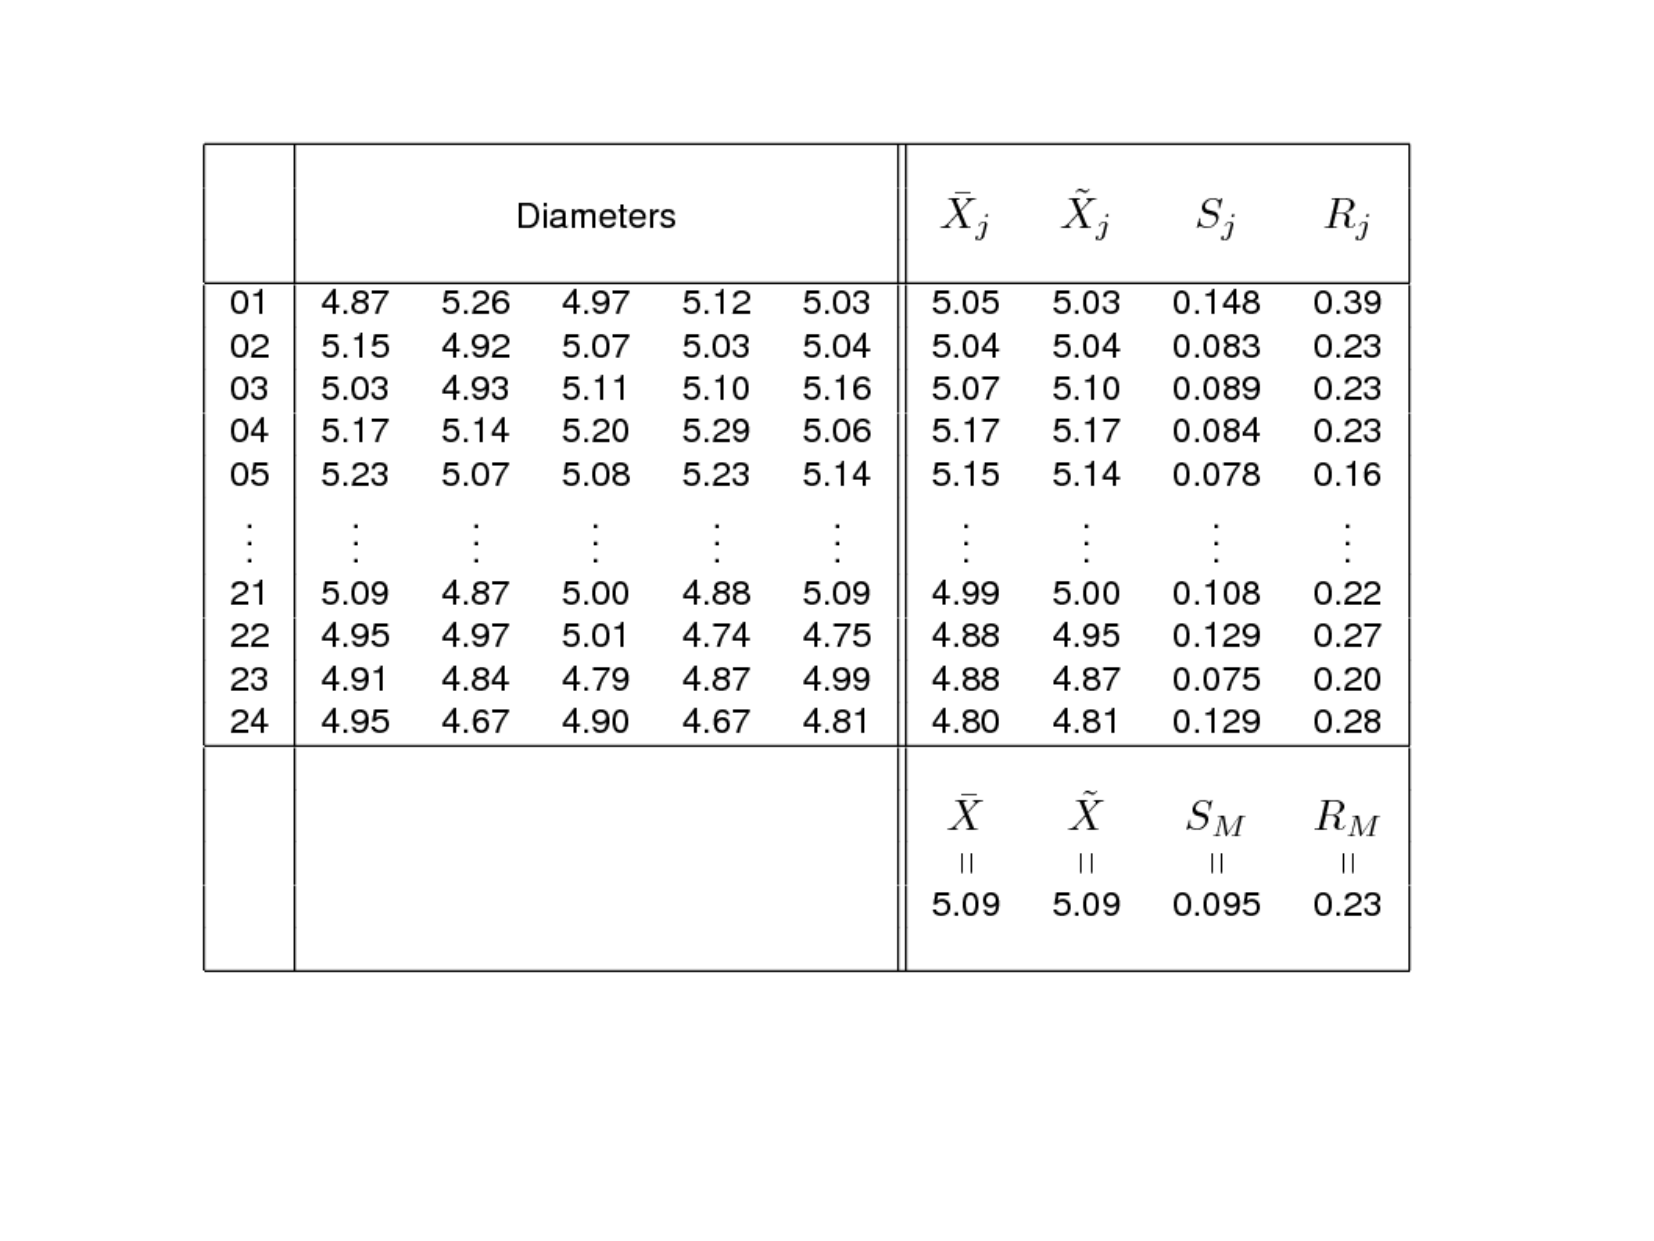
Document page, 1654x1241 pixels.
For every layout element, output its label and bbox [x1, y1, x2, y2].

picture [186, 125, 1429, 988]
